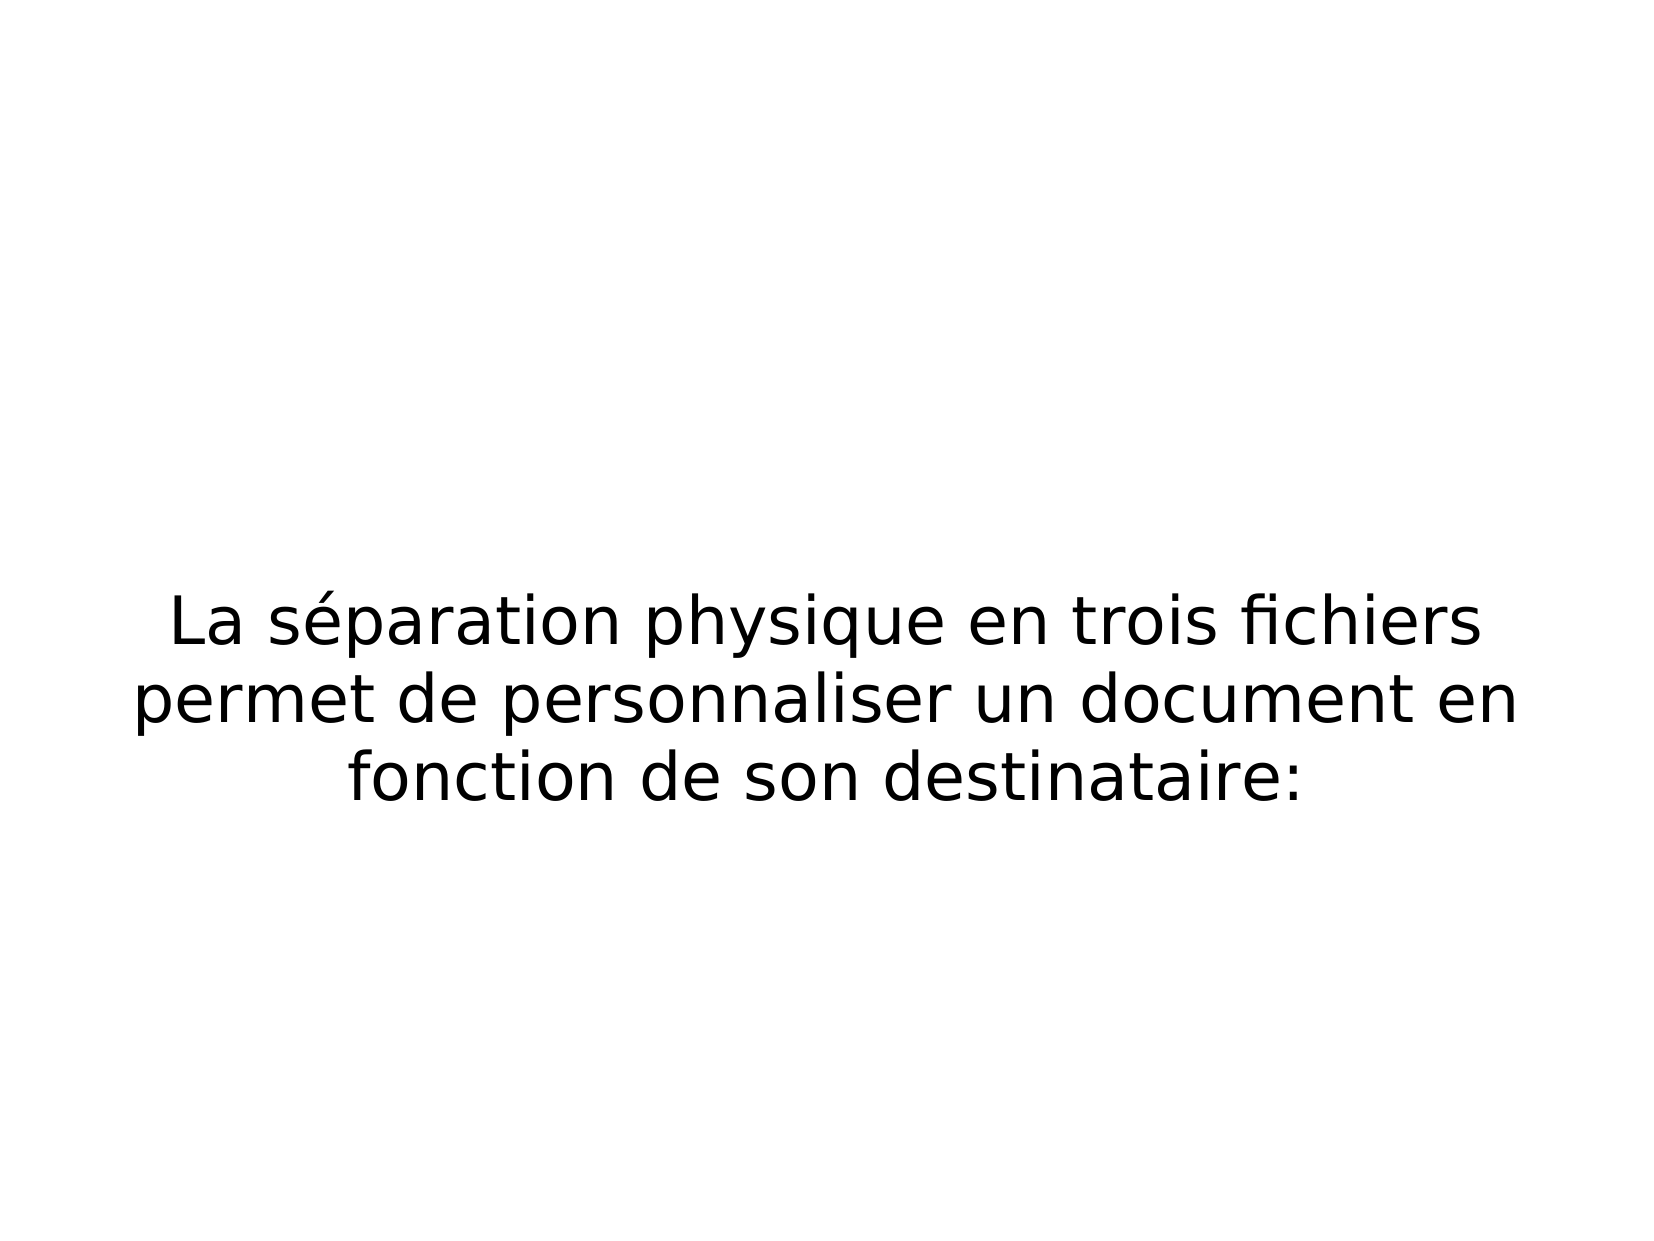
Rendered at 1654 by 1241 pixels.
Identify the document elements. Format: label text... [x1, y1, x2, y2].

subtitle La séparation physique en trois fichiers permet de personnaliser un document en fonction de son destinataire: [82, 290, 1571, 1109]
